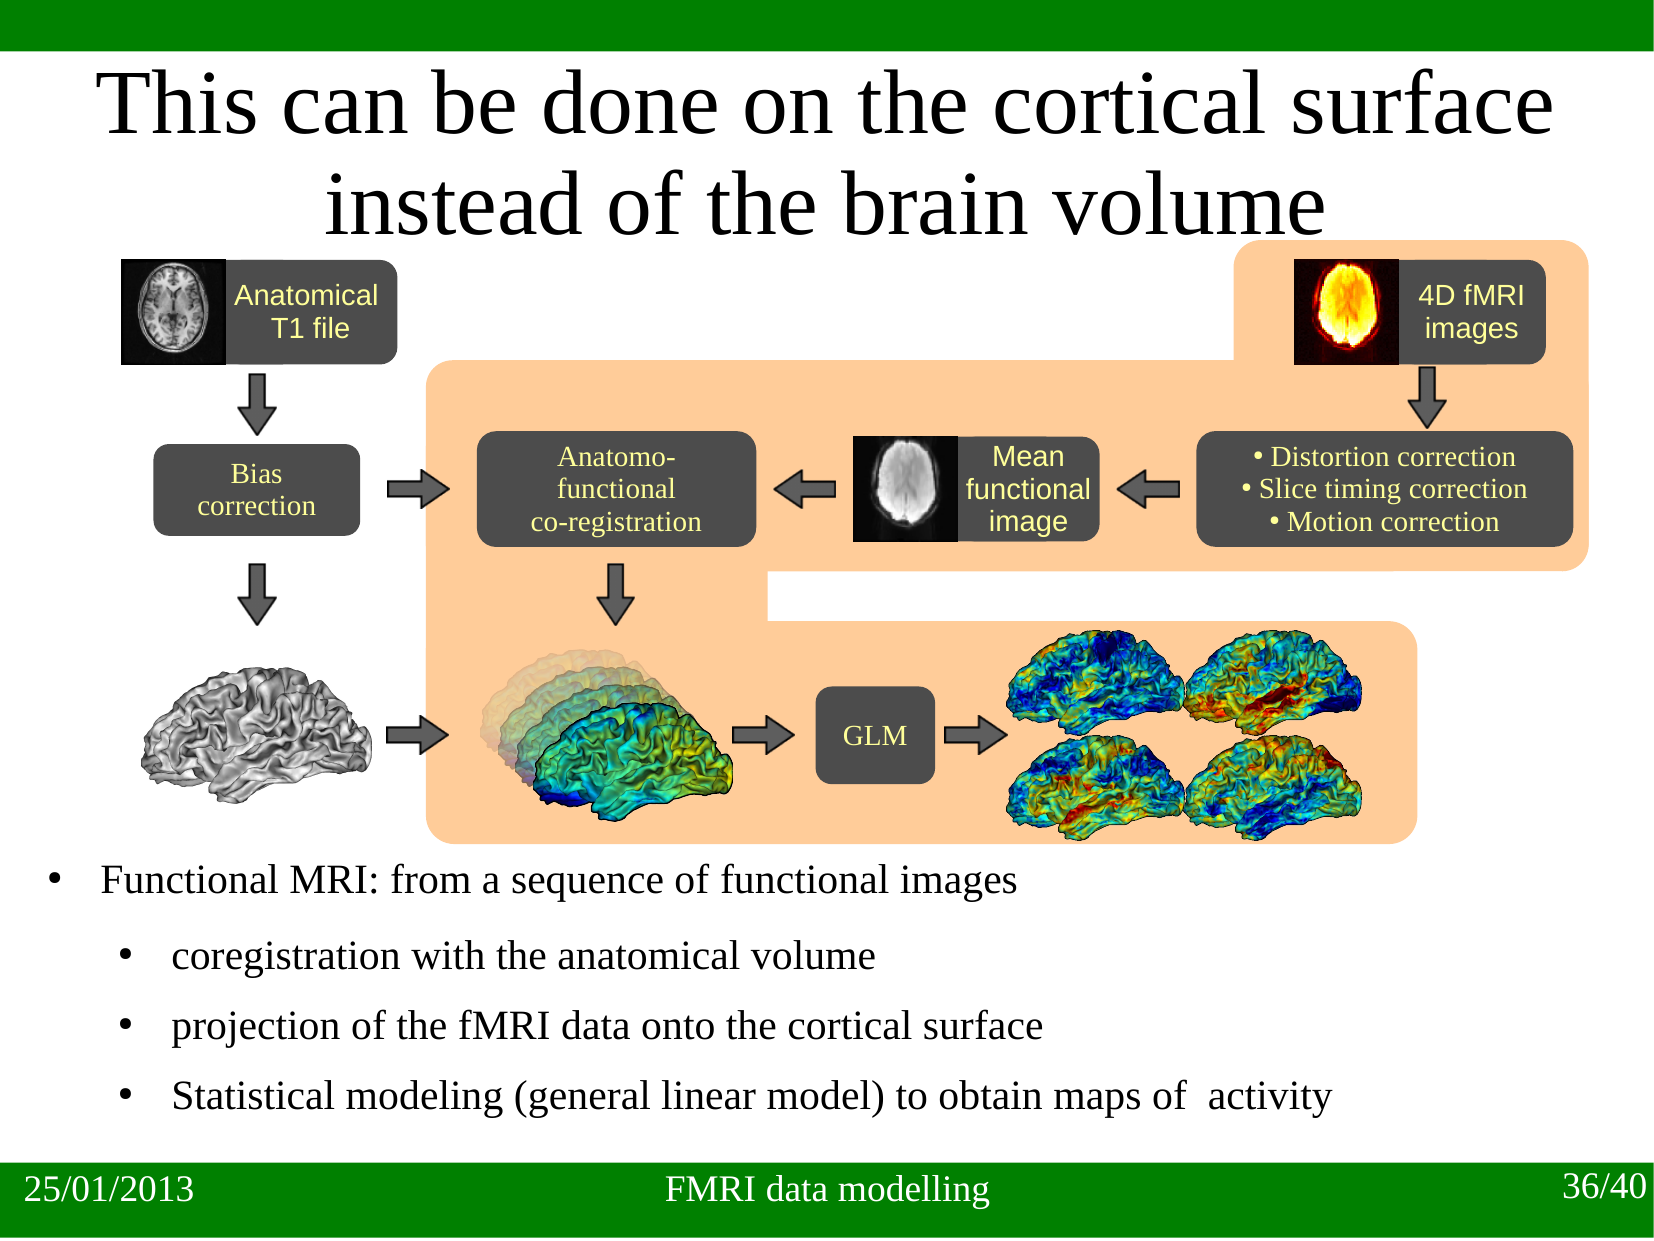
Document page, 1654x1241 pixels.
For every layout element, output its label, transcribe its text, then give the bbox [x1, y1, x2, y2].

text_box GLM [815, 686, 936, 785]
picture [596, 563, 635, 626]
picture [387, 469, 450, 509]
picture [480, 632, 795, 839]
text_box Anatomical T1 file [226, 259, 398, 365]
picture [944, 630, 1362, 841]
text_box Mean functional image [958, 436, 1100, 542]
text_box [226, 259, 240, 267]
text_box Distortion correction Slice timing correction Motion correction [1196, 431, 1574, 547]
picture [1294, 259, 1399, 365]
list Functional MRI: from a sequence of functional images coregistration with the anatomical volume projection of the fMRI data onto the cortical surface Statistical modeling (general linear model) to obtain maps of activity [29, 856, 1625, 1182]
text_box [425, 240, 1589, 845]
title This can be done on the cortical surface instead of the brain volume [82, 51, 1571, 255]
picture [773, 469, 836, 509]
text_box 4D fMRI images [1399, 259, 1546, 365]
picture [1407, 366, 1447, 429]
text_box [226, 357, 237, 365]
picture [386, 715, 449, 755]
text_box Anatomo- functional co-registration [476, 431, 757, 547]
picture [237, 563, 277, 626]
picture [141, 649, 372, 822]
text_box Bias correction [153, 444, 361, 536]
picture [853, 436, 958, 542]
picture [121, 259, 226, 365]
picture [237, 373, 277, 436]
picture [1116, 469, 1180, 509]
